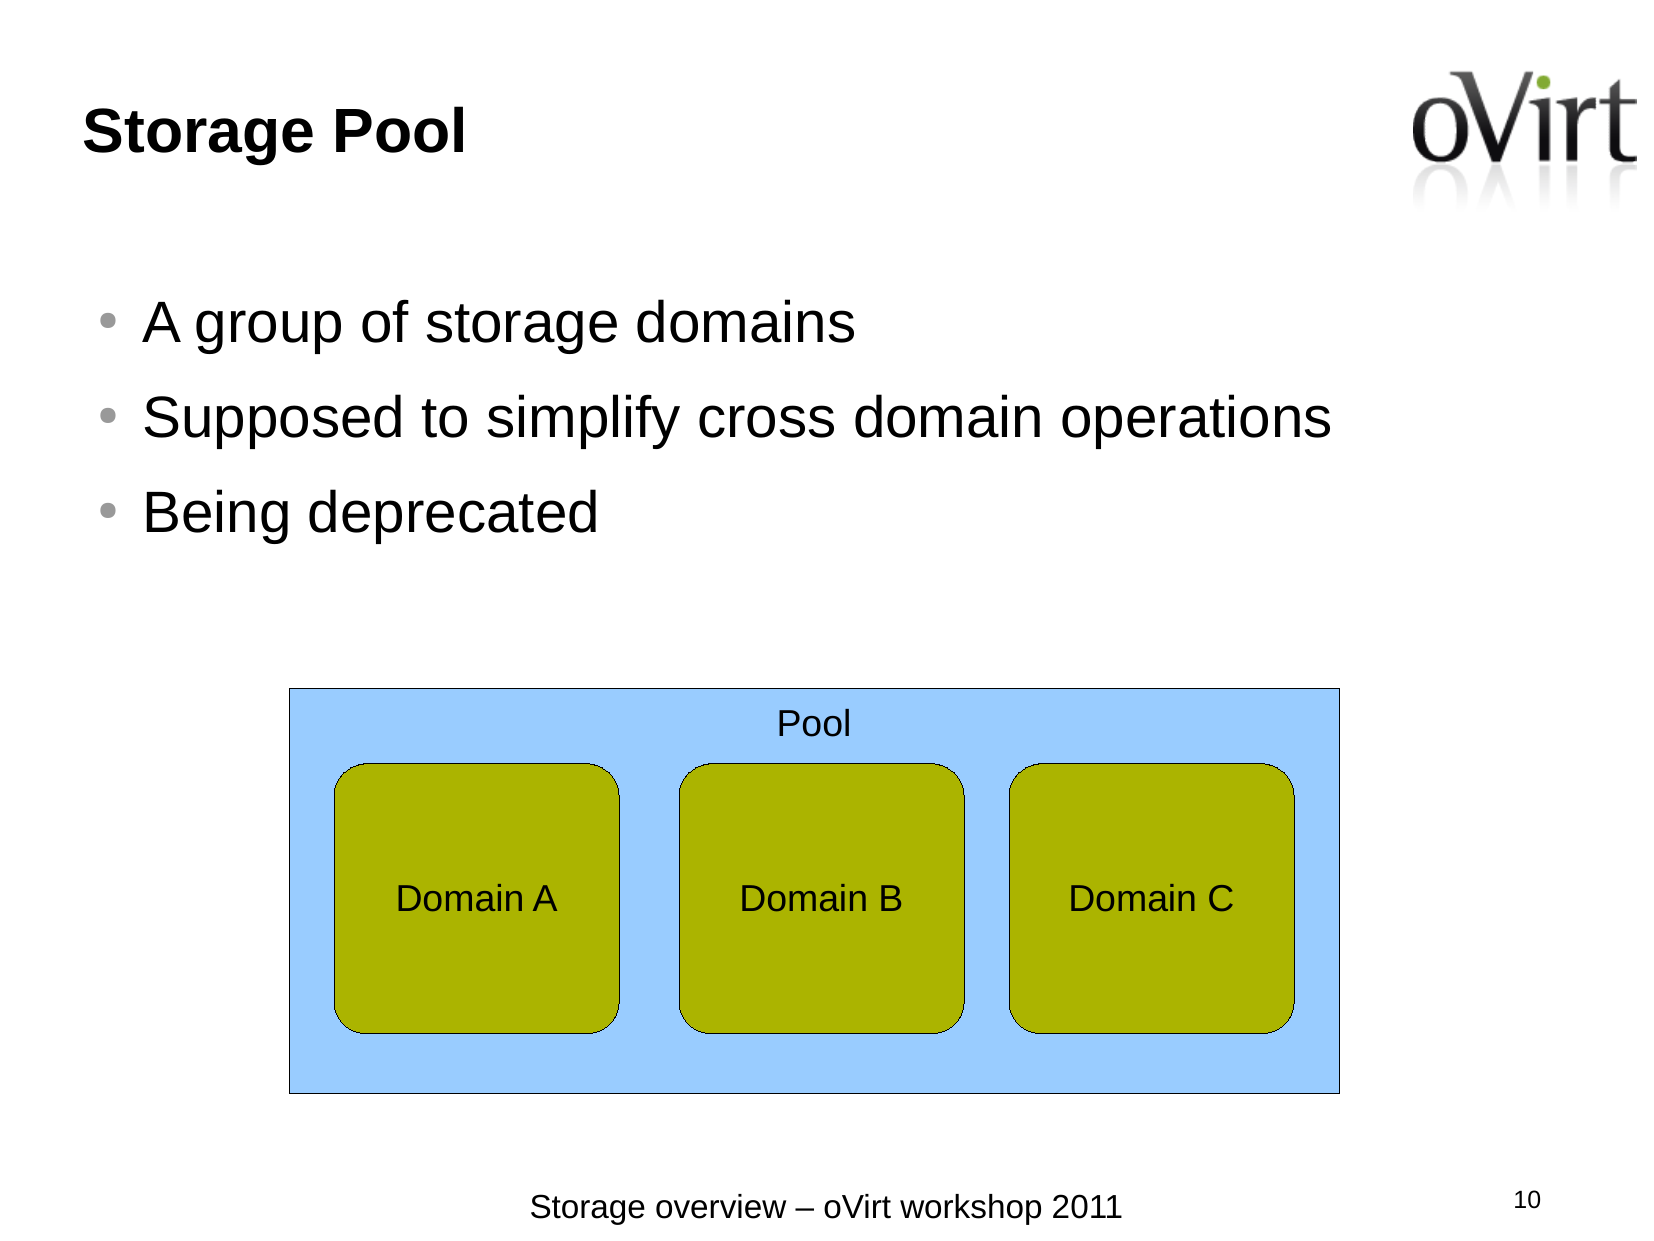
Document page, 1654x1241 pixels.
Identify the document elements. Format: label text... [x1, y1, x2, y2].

picture [1571, 63, 1637, 212]
list A group of storage domains Supposed to simplify cross domain operations Being deprecated [82, 290, 1571, 1094]
text_box Domain C [1009, 763, 1295, 1034]
text_box Domain B [679, 763, 965, 1034]
text_box Pool [289, 688, 1340, 1094]
title Storage Pool [82, 49, 1571, 257]
text_box Domain A [334, 763, 620, 1034]
